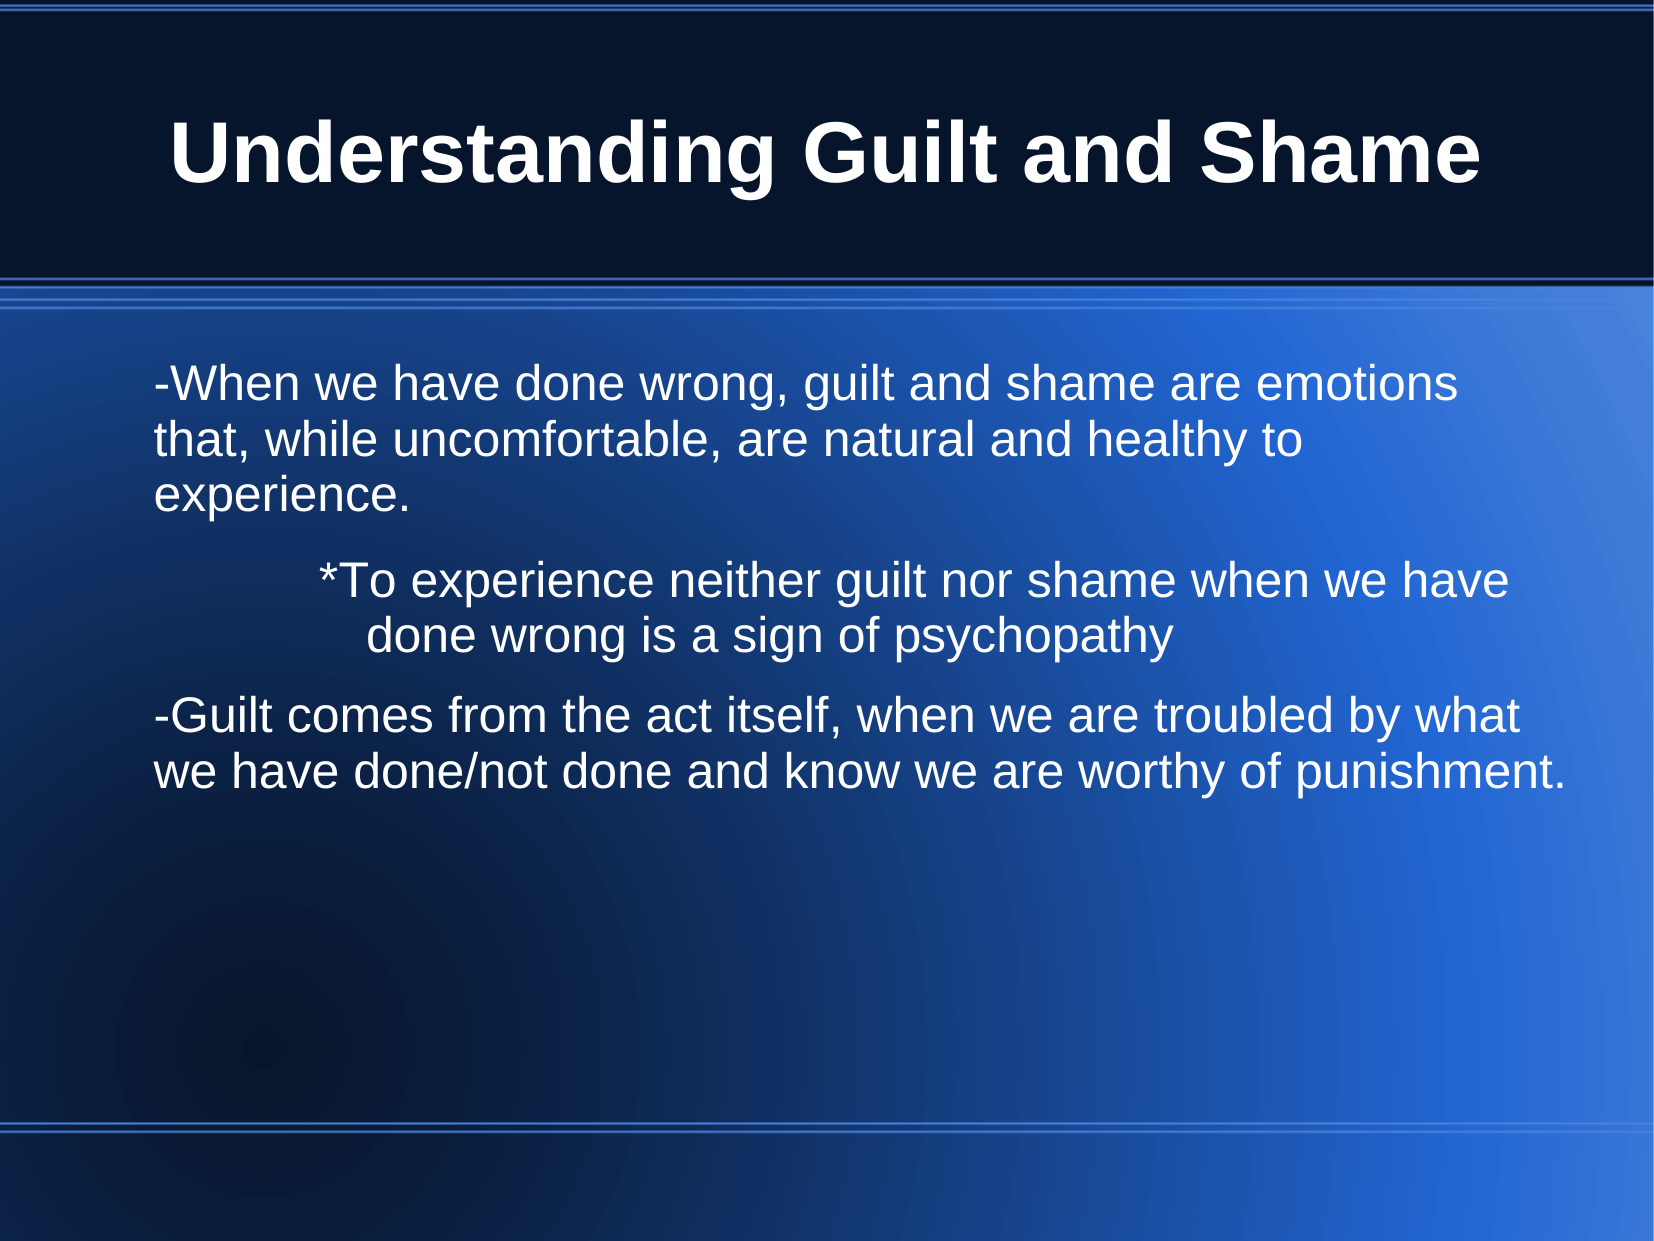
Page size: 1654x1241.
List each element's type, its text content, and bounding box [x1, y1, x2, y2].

title Understanding Guilt and Shame [82, 49, 1571, 257]
picture [0, 0, 1654, 1241]
list -When we have done wrong, guilt and shame are emotions that, while uncomfortable, are natural and healthy to experience. *To experience neither guilt nor shame when we have done wrong is a sign of psychopathy -Guilt comes from the act itself, when we are troubled by what we have done/not done and know we are worthy of punishment. [82, 355, 1571, 1058]
